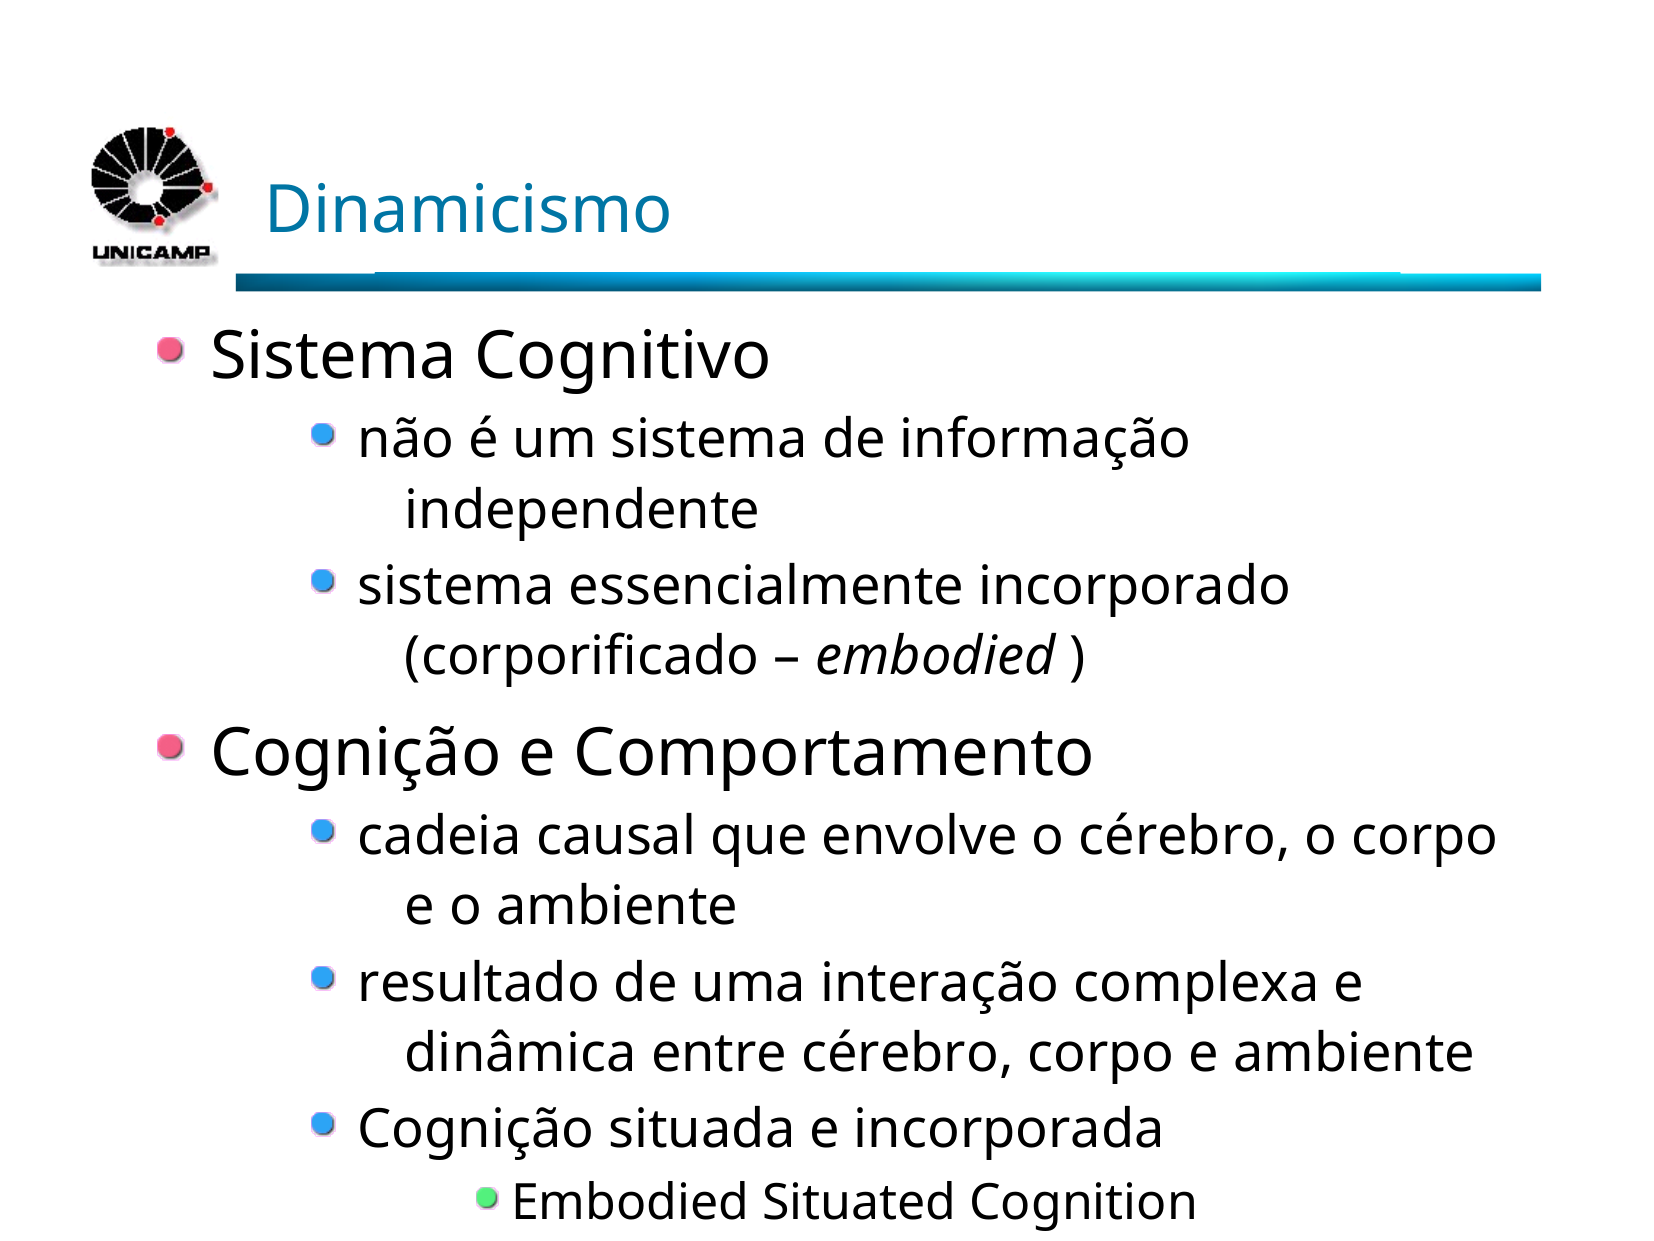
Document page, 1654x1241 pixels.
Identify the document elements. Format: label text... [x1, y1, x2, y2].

picture [475, 1186, 500, 1211]
picture [125, 272, 1654, 295]
list Sistema Cognitivo não é um sistema de informação independente sistema essencialmente incorporado (corporificado – embodied ) Cognição e Comportamento cadeia causal que envolve o cérebro, o corpo e o ambiente resultado de uma interação complexa e dinâmica entre cérebro, corpo e ambiente Cognição situada e incorporada Embodied Situated Cognition [121, 309, 1534, 1182]
title Dinamicismo [264, 42, 1534, 250]
